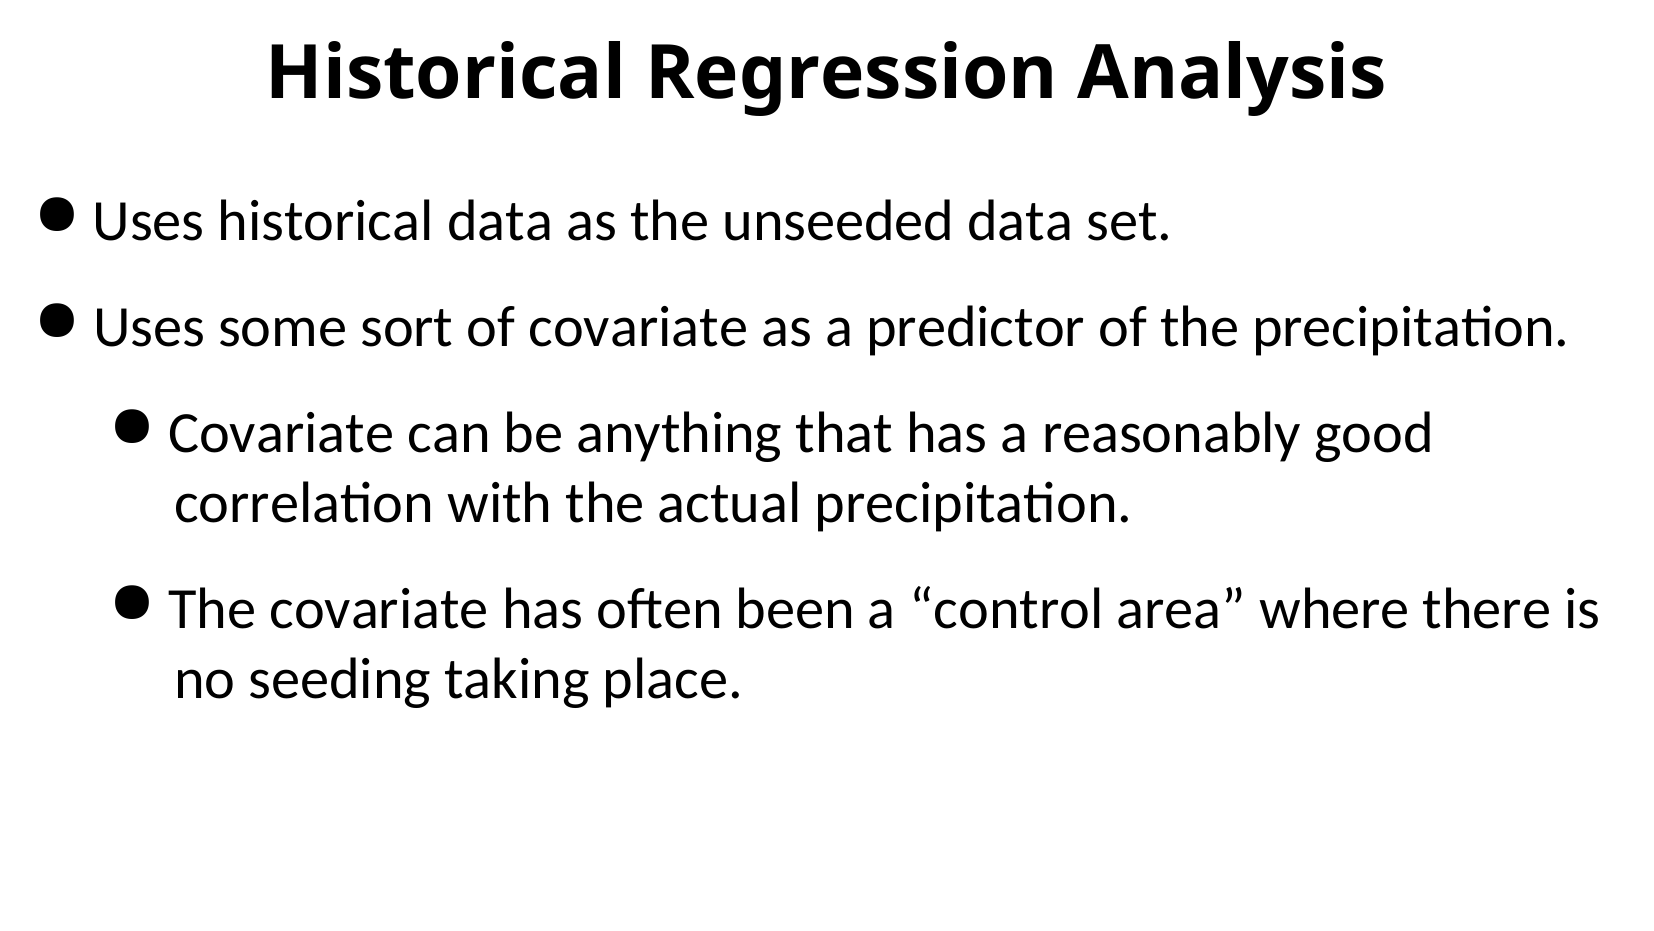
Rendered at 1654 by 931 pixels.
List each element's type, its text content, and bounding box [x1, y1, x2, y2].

text_box Uses historical data as the unseeded data set. Uses some sort of covariate as a predictor of the precipitation. Covariate can be anything that has a reasonably good correlation with the actual precipitation. The covariate has often been a “control area” where there is no seeding taking place. [19, 79, 1625, 921]
title Historical Regression Analysis [0, 23, 1654, 125]
